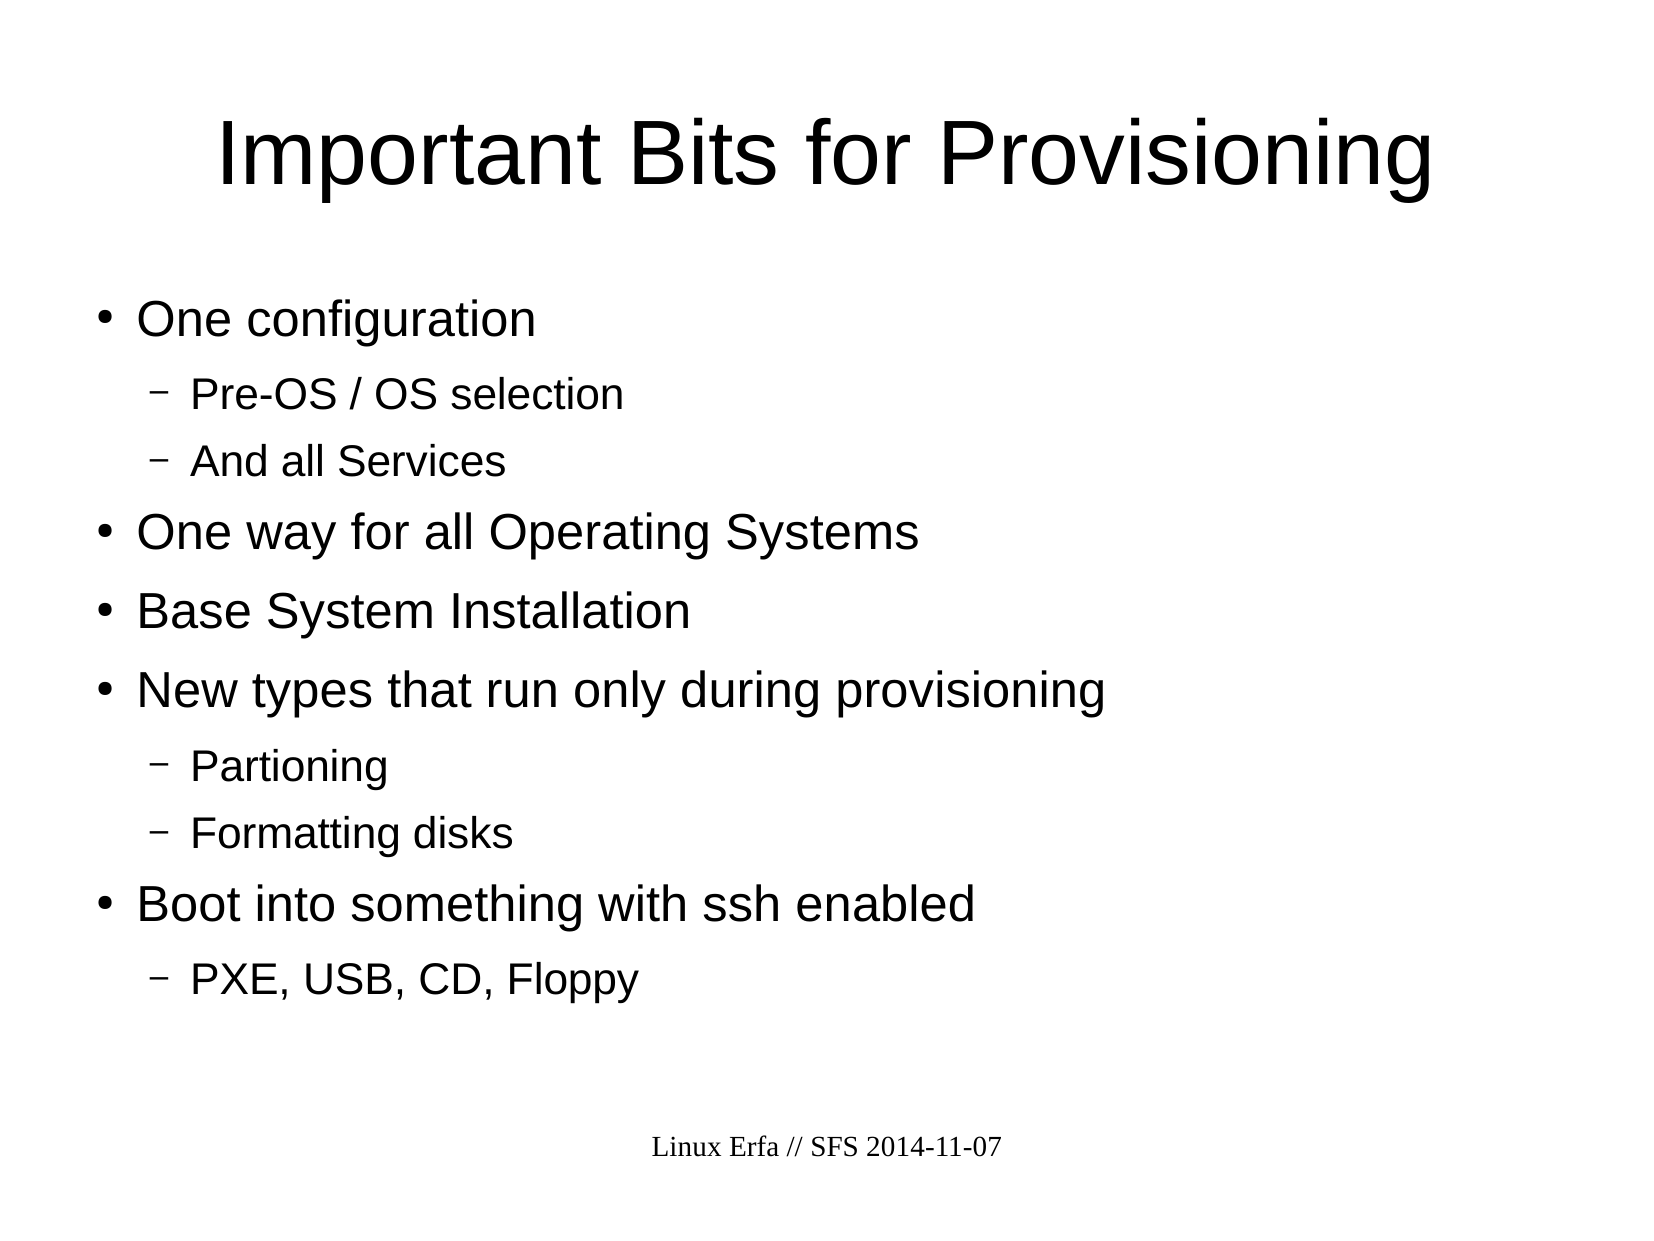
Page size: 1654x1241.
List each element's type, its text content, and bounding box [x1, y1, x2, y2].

list One configuration Pre-OS / OS selection And all Services One way for all Operating Systems Base System Installation New types that run only during provisioning Partioning Formatting disks Boot into something with ssh enabled PXE, USB, CD, Floppy [82, 290, 1538, 1010]
title Important Bits for Provisioning [82, 49, 1571, 257]
